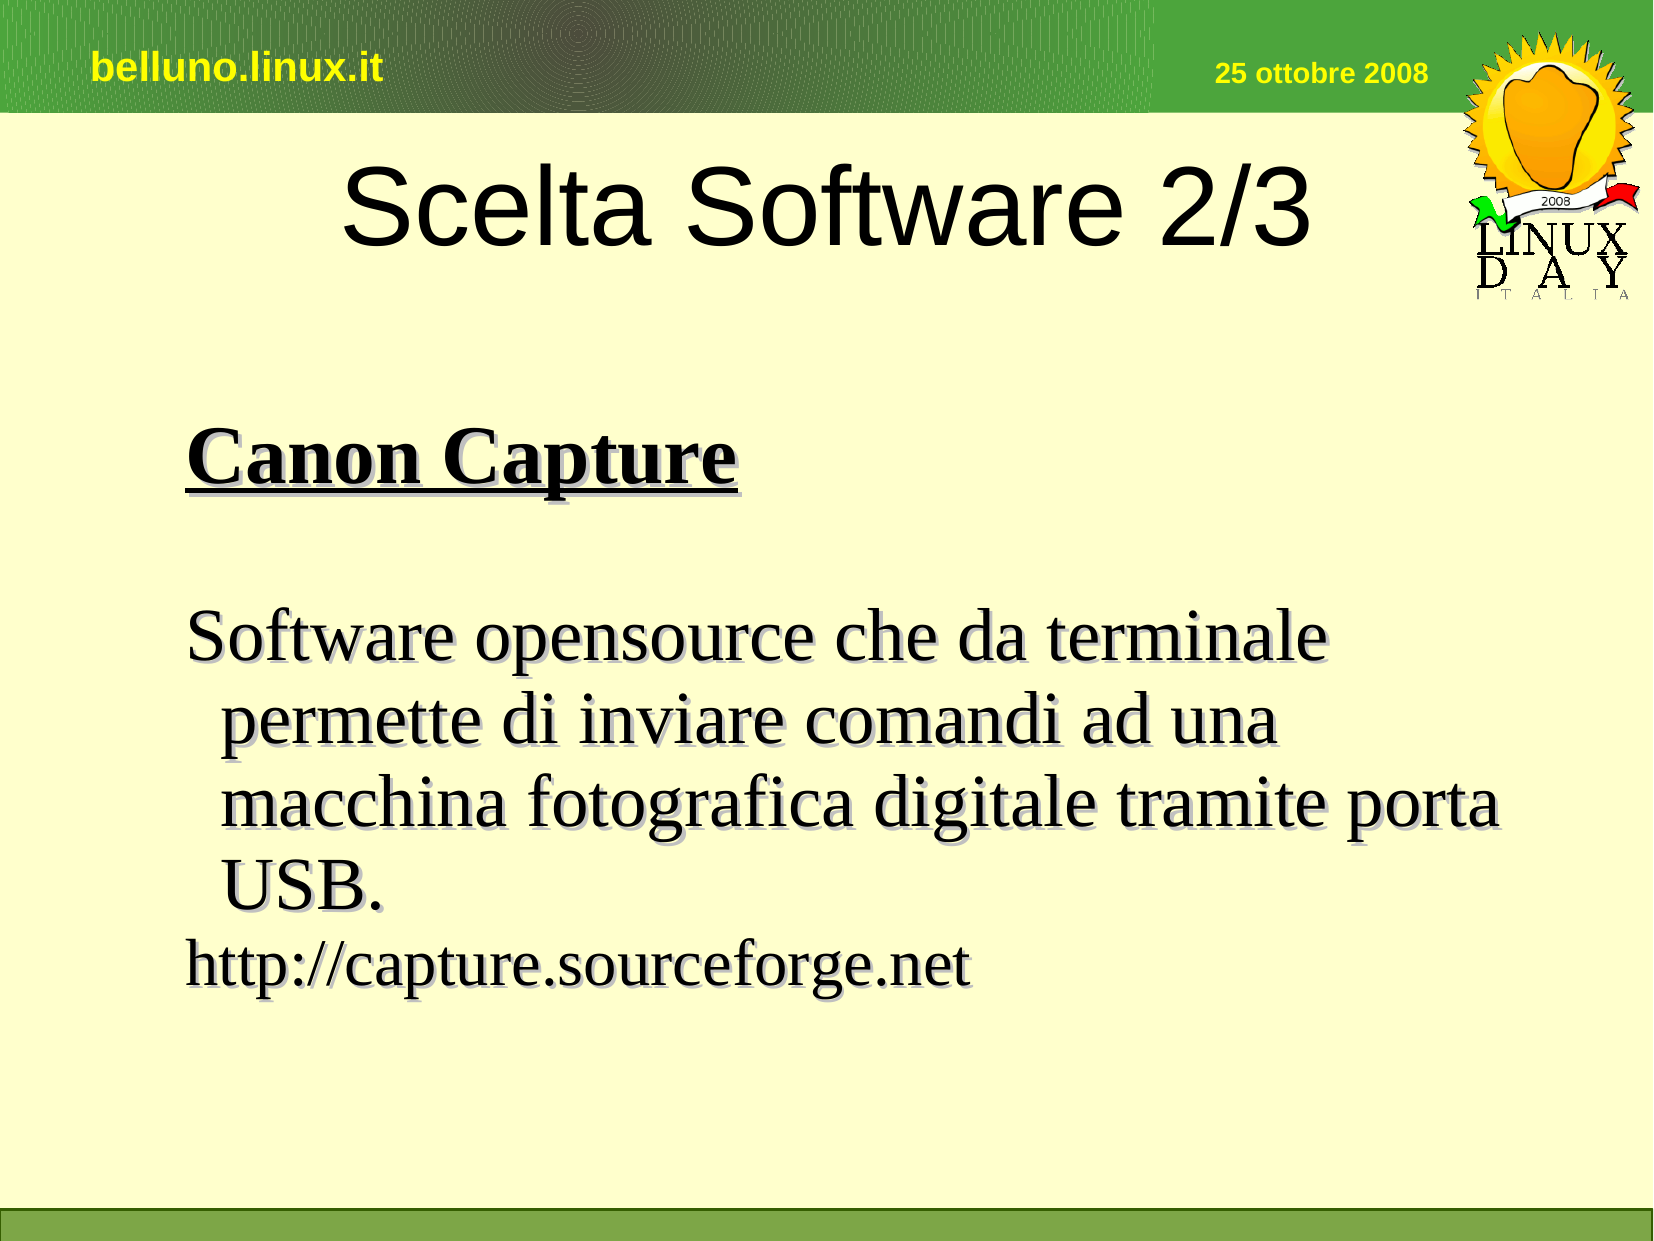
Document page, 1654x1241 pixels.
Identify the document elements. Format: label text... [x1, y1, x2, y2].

title Scelta Software 2/3 [121, 110, 1533, 303]
subtitle Canon Capture Software opensource che da terminale permette di inviare comandi ad una macchina fotografica digitale tramite porta USB. http://capture.sourceforge.net [150, 358, 1538, 1126]
picture [1462, 29, 1641, 300]
